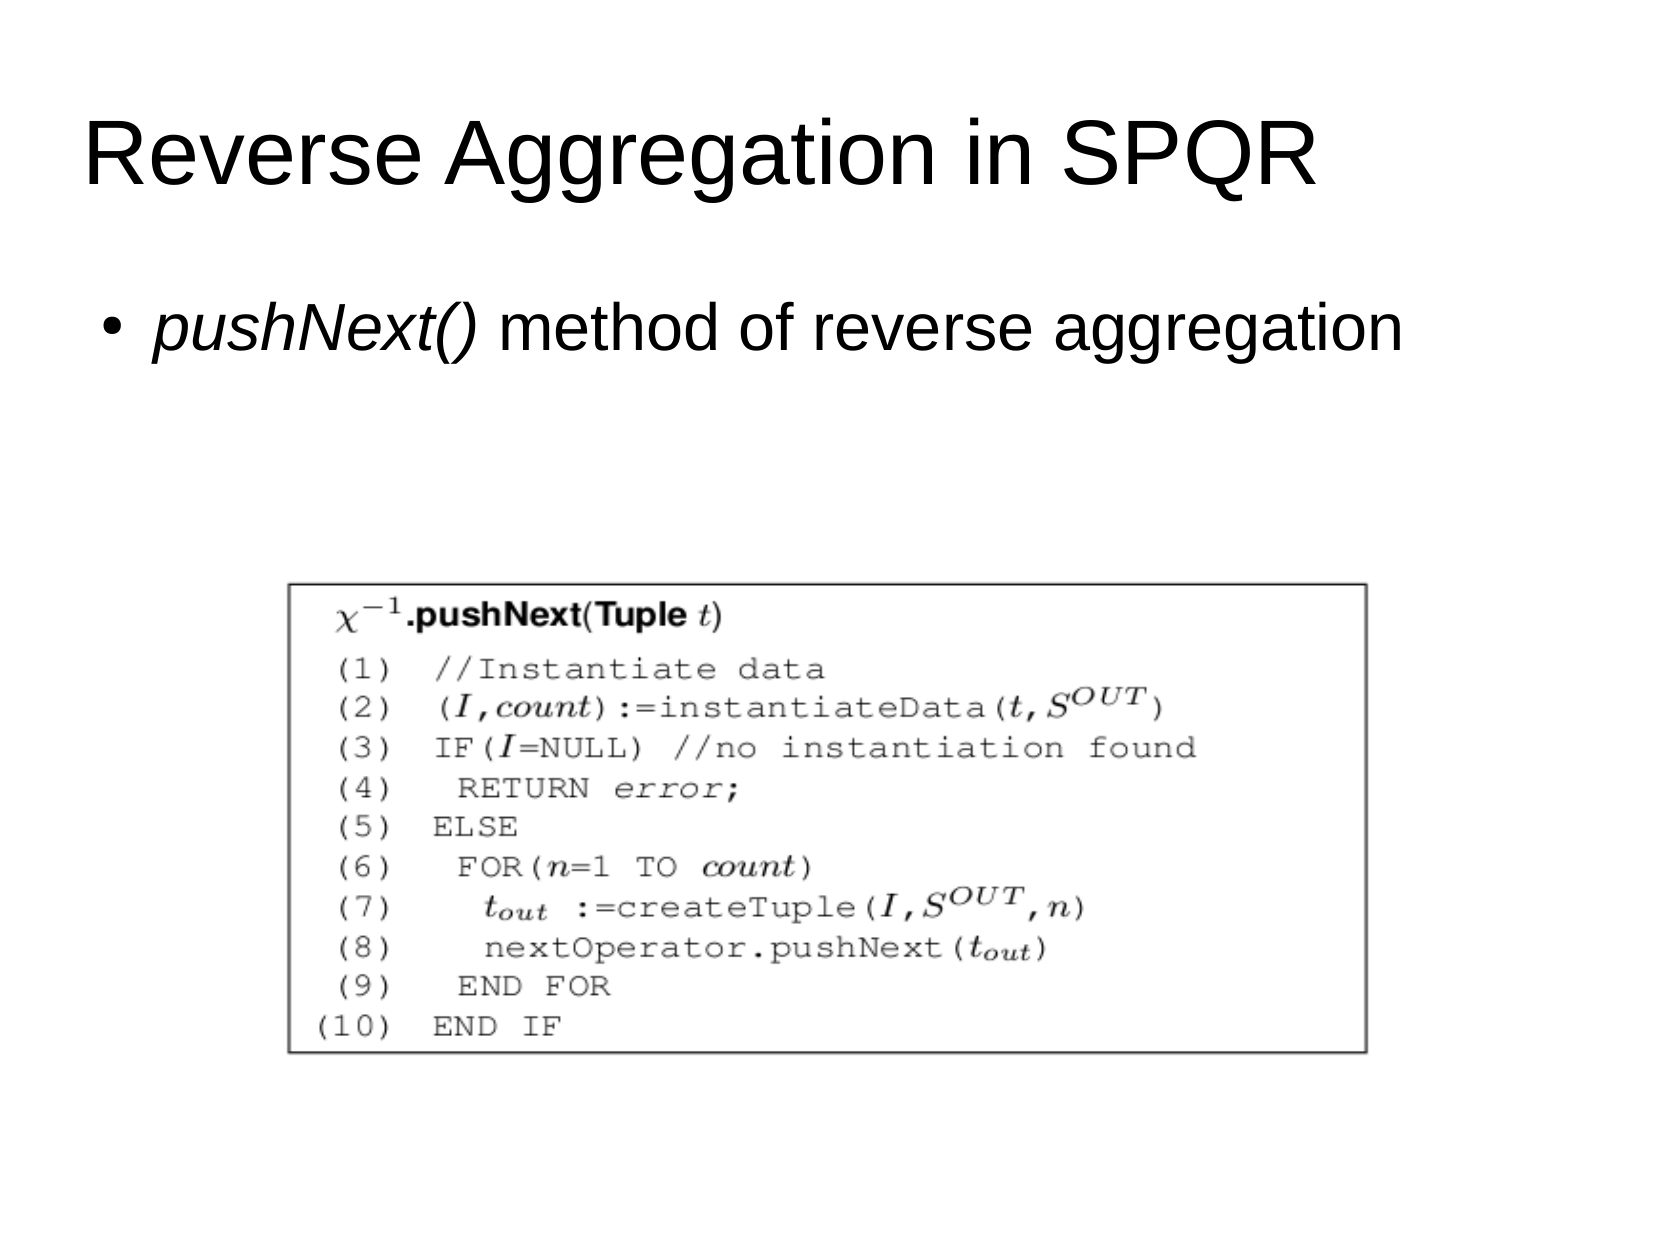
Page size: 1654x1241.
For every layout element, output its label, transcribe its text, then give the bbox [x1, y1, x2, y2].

title Reverse Aggregation in SPQR [82, 49, 1571, 257]
picture [175, 542, 1483, 1099]
list pushNext() method of reverse aggregation [82, 290, 1571, 1109]
